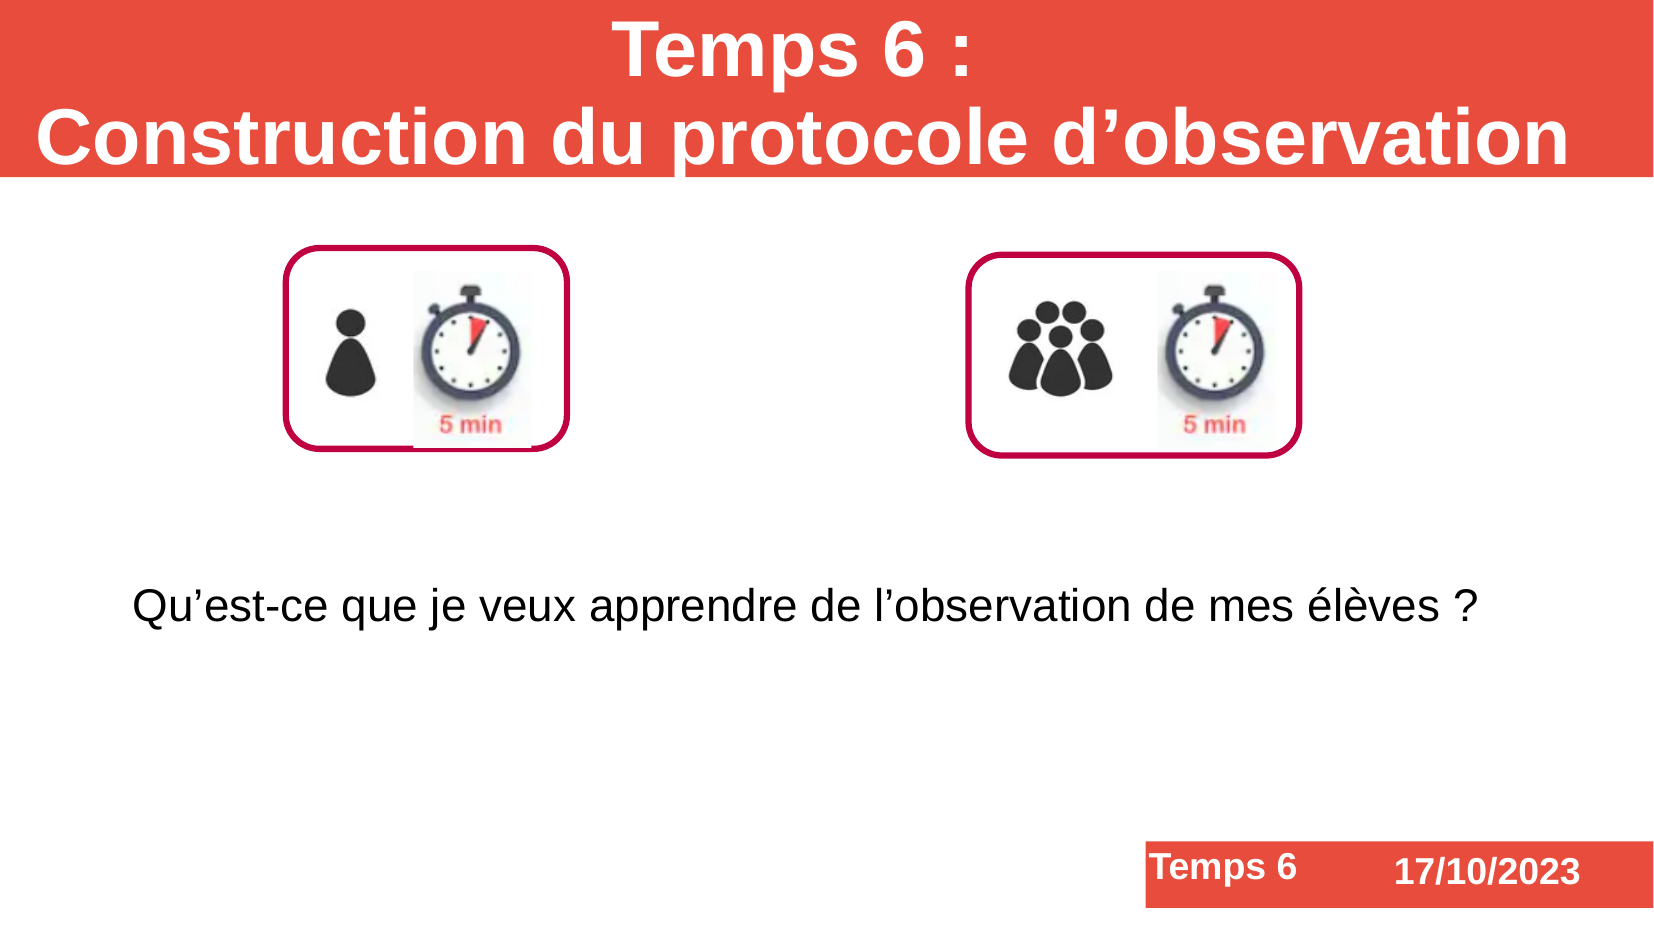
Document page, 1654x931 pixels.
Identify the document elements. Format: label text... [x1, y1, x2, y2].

picture [307, 301, 388, 402]
text_box Temps 6 [1133, 838, 1335, 931]
picture [413, 271, 532, 448]
text_box [968, 254, 1300, 456]
title Temps 6 : Construction du protocole d’observation [35, 70, 1654, 182]
text_box Qu’est-ce que je veux apprendre de l’observation de mes élèves ? [118, 496, 1560, 716]
picture [1157, 271, 1276, 448]
picture [997, 295, 1123, 402]
text_box [285, 248, 567, 449]
